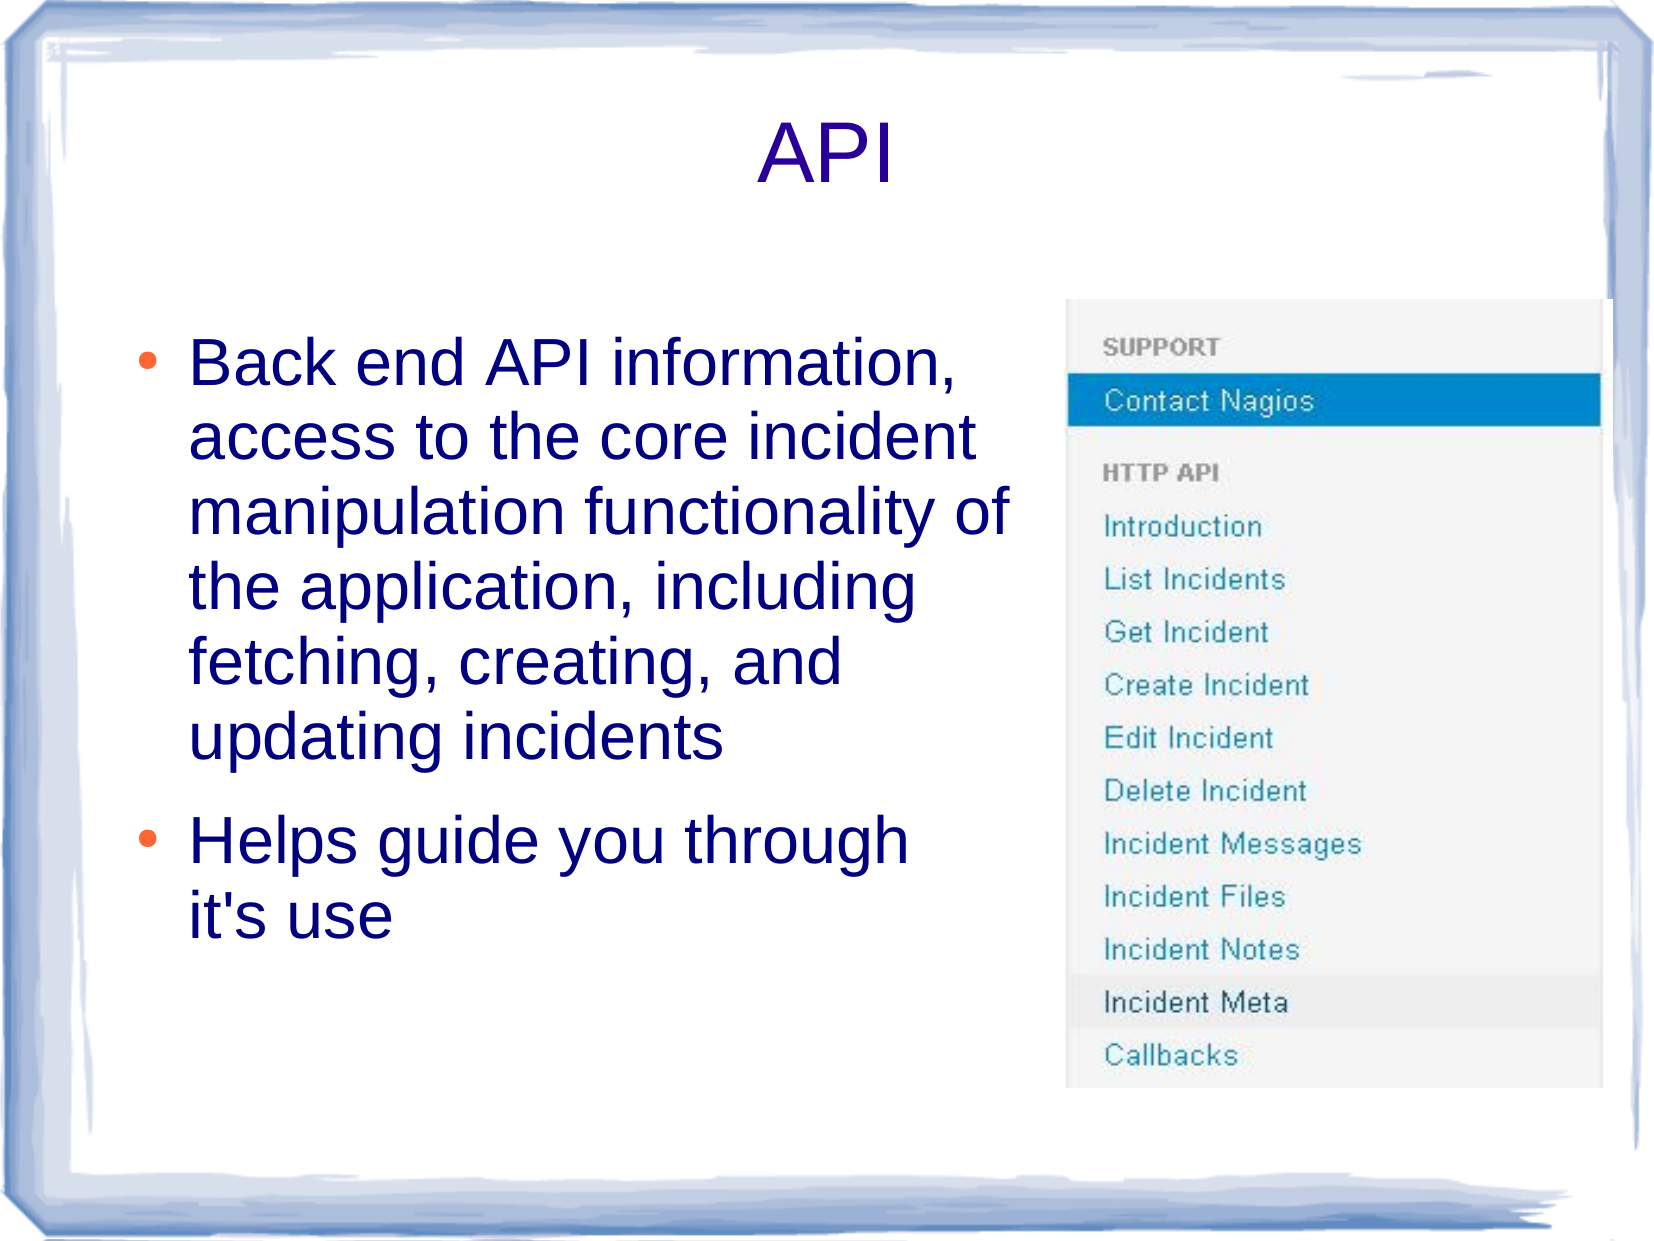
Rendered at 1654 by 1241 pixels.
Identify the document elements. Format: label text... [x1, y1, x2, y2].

title API [82, 49, 1571, 257]
list Back end API information, access to the core incident manipulation functionality of the application, including fetching, creating, and updating incidents Helps guide you through it's use [118, 324, 1064, 1004]
picture [0, 0, 1654, 1241]
